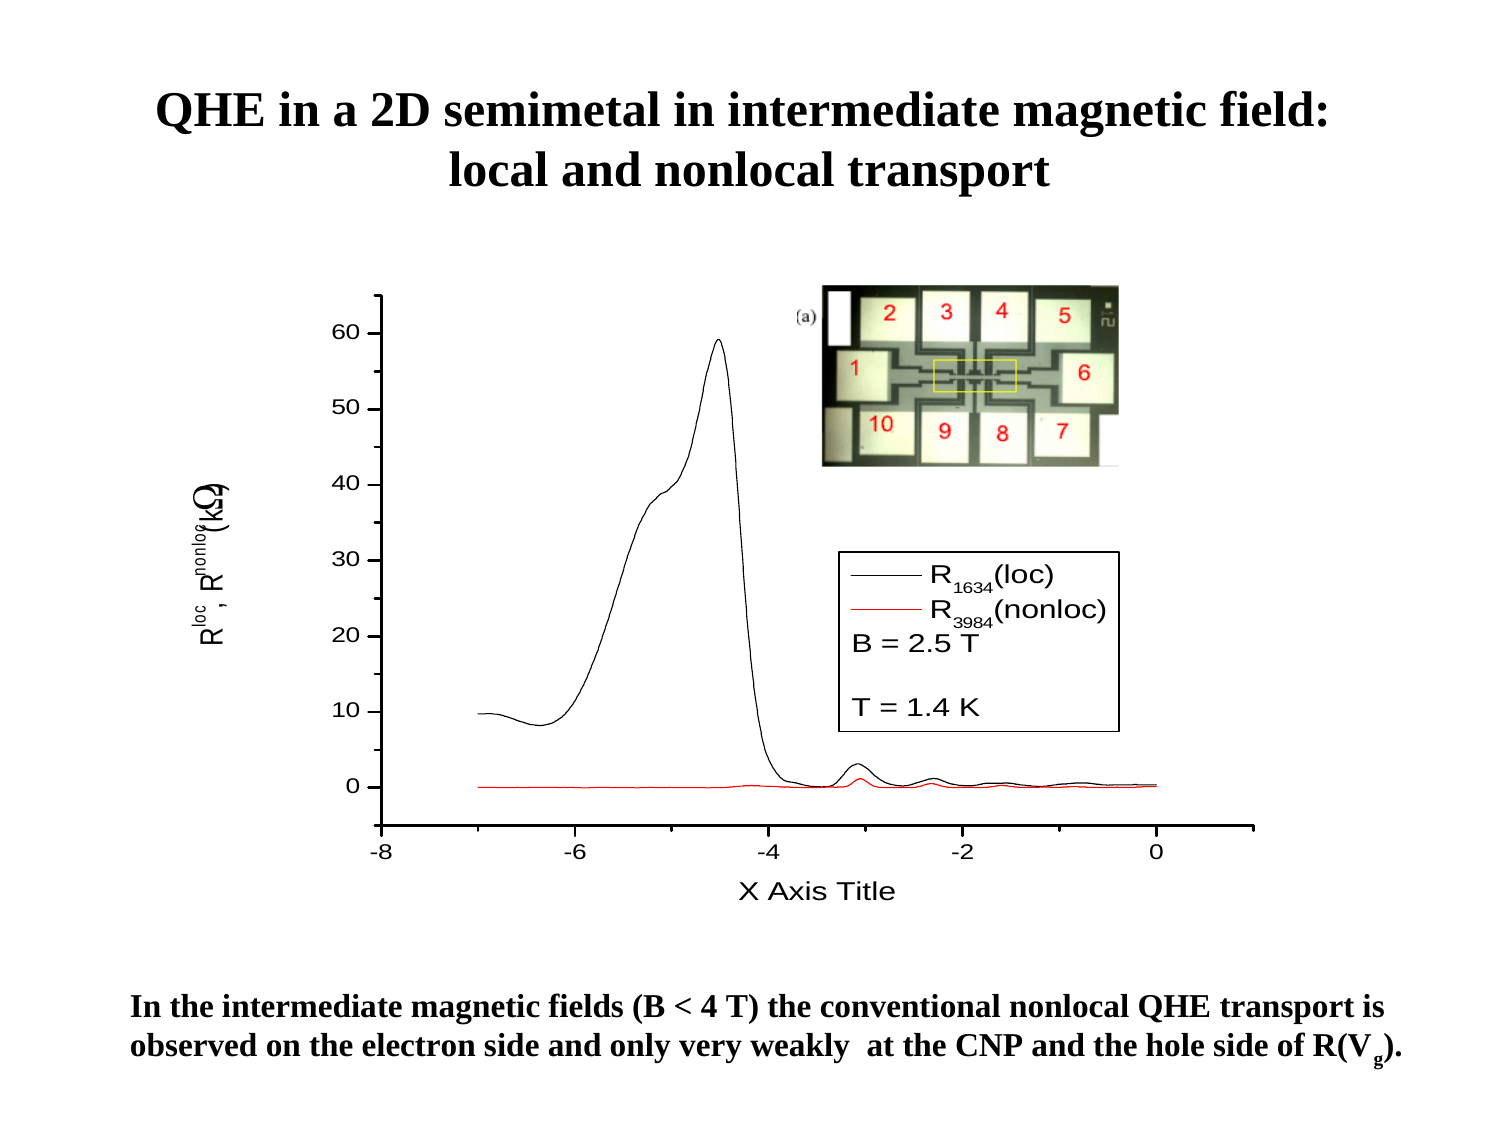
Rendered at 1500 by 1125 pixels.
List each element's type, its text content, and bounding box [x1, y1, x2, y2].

title QHE in a 2D semimetal in intermediate magnetic field: local and nonlocal transport [112, 19, 1387, 255]
text_box In the intermediate magnetic fields (B < 4 T) the conventional nonlocal QHE transport is observed on the electron side and only very weakly at the CNP and the hole side of R(Vg). [115, 976, 1418, 1077]
picture [797, 267, 1152, 468]
text_box [123, 243, 1317, 965]
